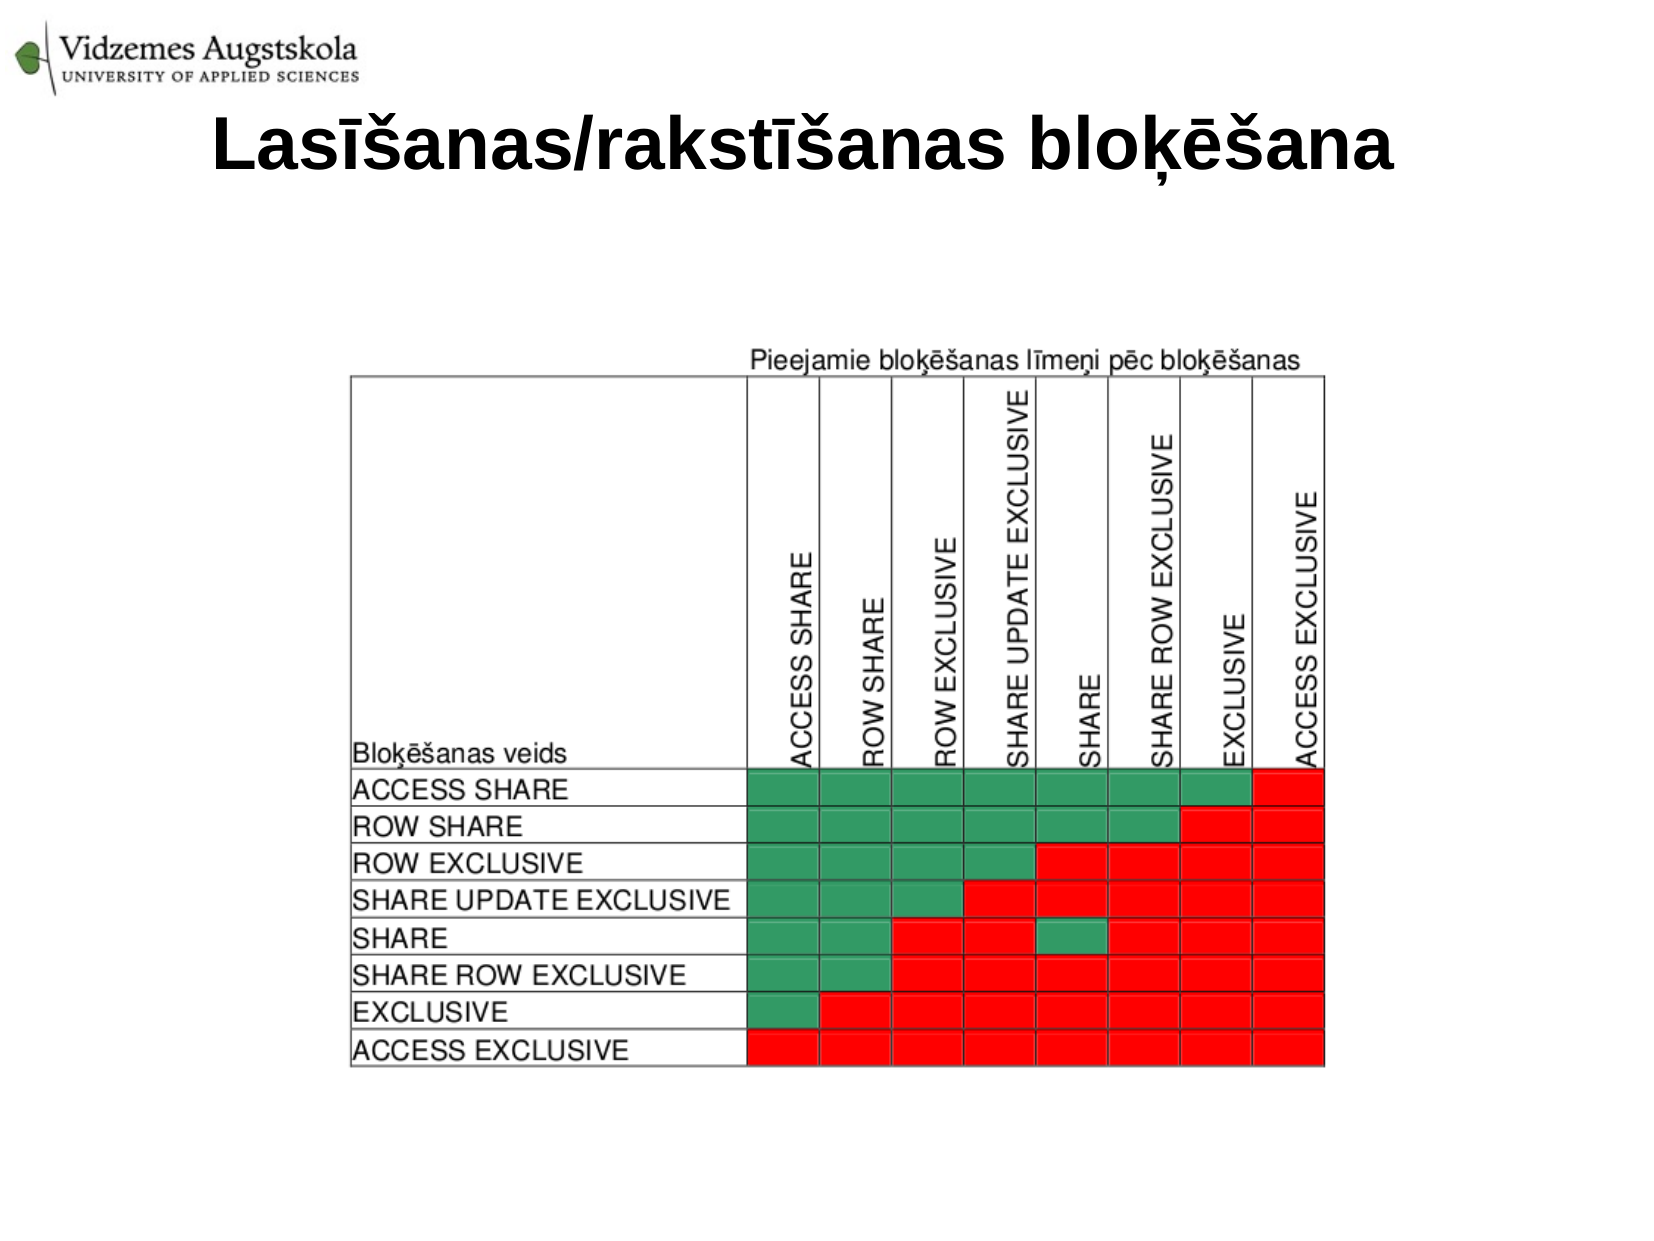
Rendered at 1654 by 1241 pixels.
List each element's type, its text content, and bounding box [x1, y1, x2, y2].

title Lasīšanas/rakstīšanas bloķēšana [94, 103, 1512, 188]
picture [330, 343, 1343, 1075]
picture [5, 2, 368, 113]
